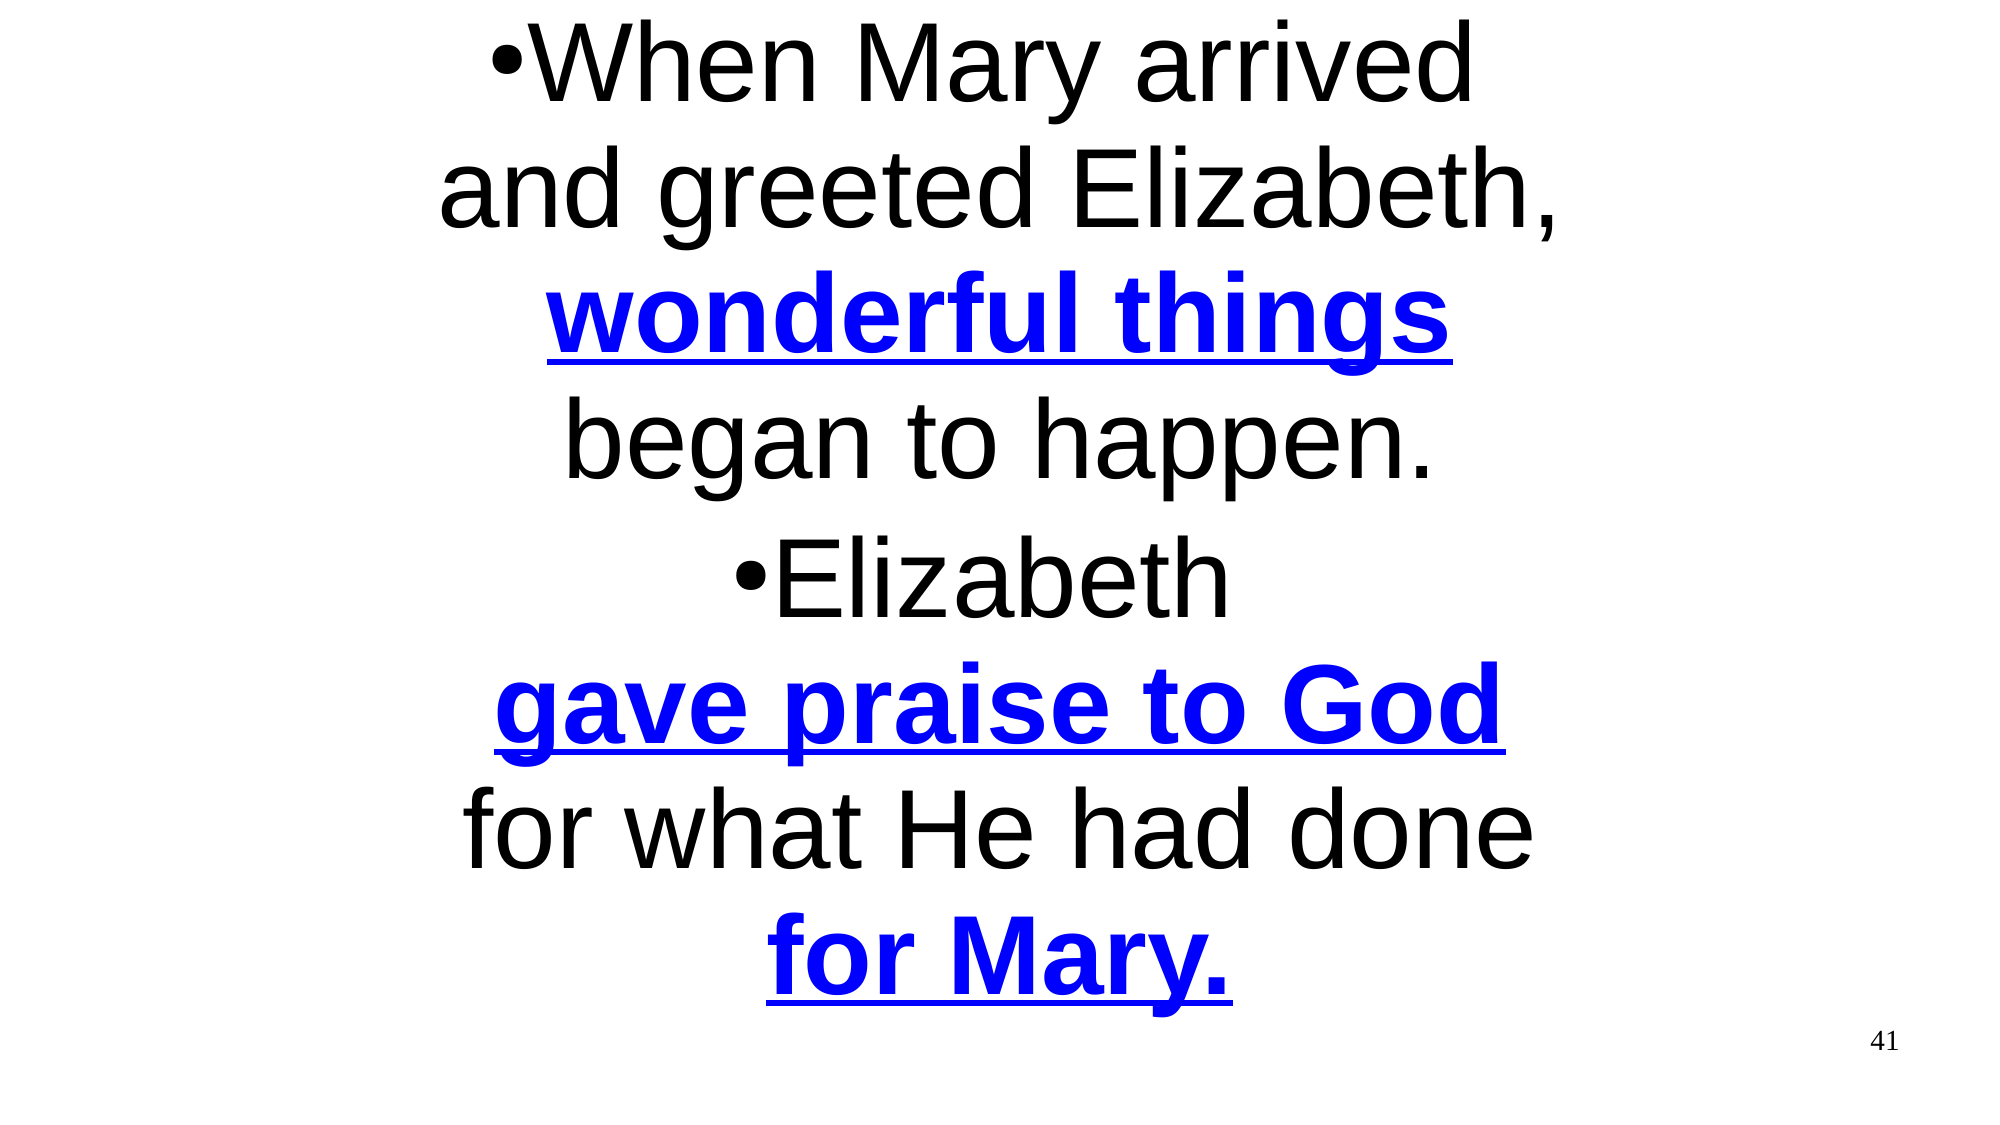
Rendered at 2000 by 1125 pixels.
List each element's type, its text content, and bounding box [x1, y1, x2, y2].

list When Mary arrived and greeted Elizabeth, wonderful things began to happen. Elizabeth gave praise to God for what He had done for Mary. [0, 0, 1996, 1123]
